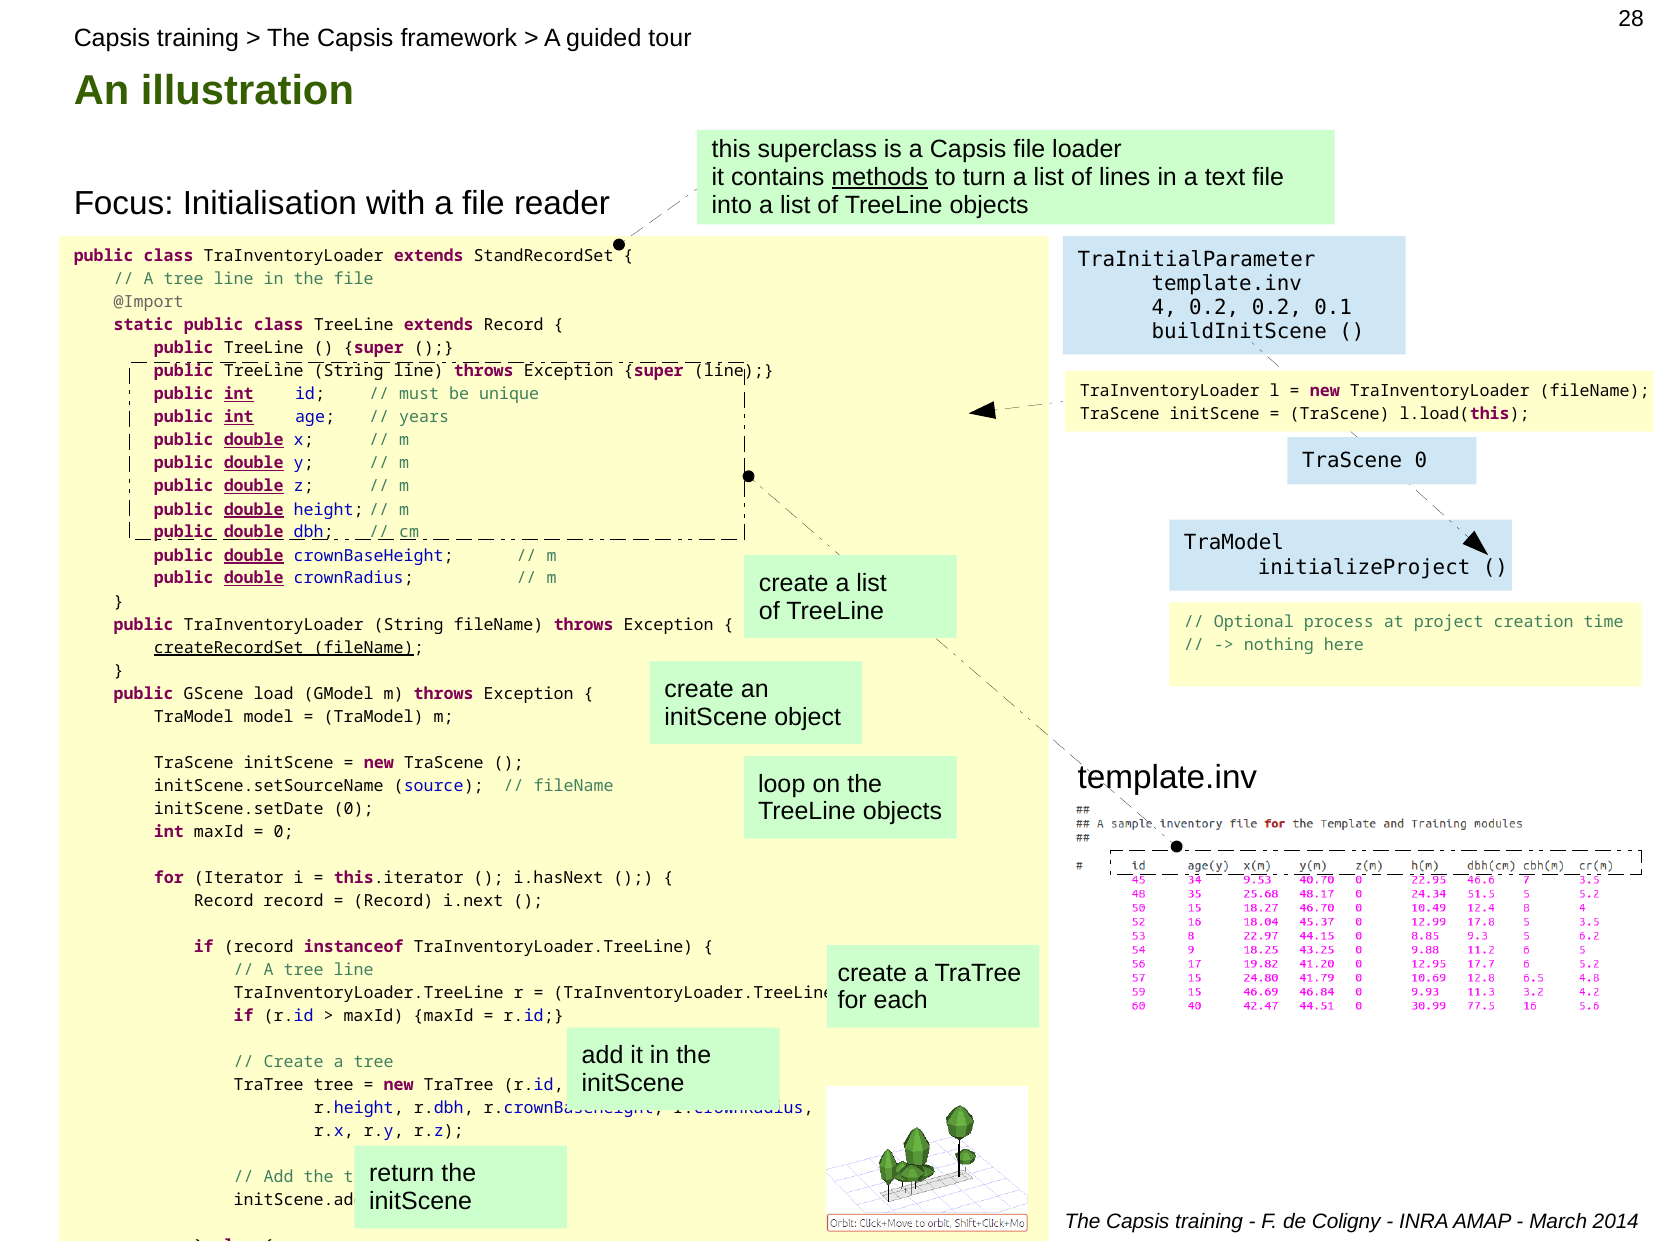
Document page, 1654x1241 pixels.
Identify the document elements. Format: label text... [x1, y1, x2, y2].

text_box An illustration [59, 59, 1016, 121]
picture [826, 1086, 1028, 1232]
text_box // Optional process at project creation time // -> nothing here [1169, 602, 1642, 677]
text_box template.inv [1062, 750, 1347, 804]
text_box create a list of TreeLine [744, 555, 957, 638]
text_box add it in the initScene [566, 1027, 780, 1111]
text_box create an initScene object [649, 661, 863, 745]
text_box return the initScene [354, 1145, 567, 1229]
text_box Capsis training > The Capsis framework > A guided tour [59, 16, 1004, 59]
picture [1074, 803, 1615, 1016]
text_box TraModel initializeProject () [1169, 519, 1512, 591]
text_box TraScene 0 [1287, 437, 1477, 485]
text_box public class TraInventoryLoader extends StandRecordSet { // A tree line in the file @Import static public class TreeLine extends Record { public TreeLine () {super ();} public TreeLine (String line) throws Exception {super (line);} public int id; // must be unique public int age; // years public double x; // m public double y; // m public double z; // m public double height; // m public double dbh; // cm public double crownBaseHeight; // m public double crownRadius; // m } public TraInventoryLoader (String fileName) throws Exception { createRecordSet (fileName); } public GScene load (GModel m) throws Exception { TraModel model = (TraModel) m; TraScene initScene = new TraScene (); initScene.setSourceName (source); // fileName initScene.setDate (0); int maxId = 0; for (Iterator i = this.iterator (); i.hasNext ();) { Record record = (Record) i.next (); if (record instanceof TraInventoryLoader.TreeLine) { // A tree line TraInventoryLoader.TreeLine r = (TraInventoryLoader.TreeLine) record; if (r.id > maxId) {maxId = r.id;} // Create a tree TraTree tree = new TraTree (r.id, initScene, r.age, r.height, r.dbh, r.crownBaseHeight, r.crownRadius, r.x, r.y, r.z); // Add the tree in the scene initScene.addTree (tree); } else { throw new Exception ("Unrecognized record : "+record); } } return initScene; } } [59, 236, 1049, 1201]
text_box The Capsis training - F. de Coligny - INRA AMAP - March 2014 [0, 1201, 1654, 1241]
text_box loop on the TreeLine objects [744, 755, 957, 839]
text_box create a TraTree for each [826, 944, 1040, 1028]
text_box this superclass is a Capsis file loader it contains methods to turn a list of lines in a text file into a list of TreeLine objects [696, 129, 1335, 225]
text_box Focus: Initialisation with a file reader [59, 177, 1099, 230]
text_box TraInventoryLoader l = new TraInventoryLoader (fileName); TraScene initScene = (TraScene) l.load(this); [1064, 370, 1654, 426]
text_box TraInitialParameter template.inv 4, 0.2, 0.2, 0.1 buildInitScene () [1062, 236, 1406, 355]
